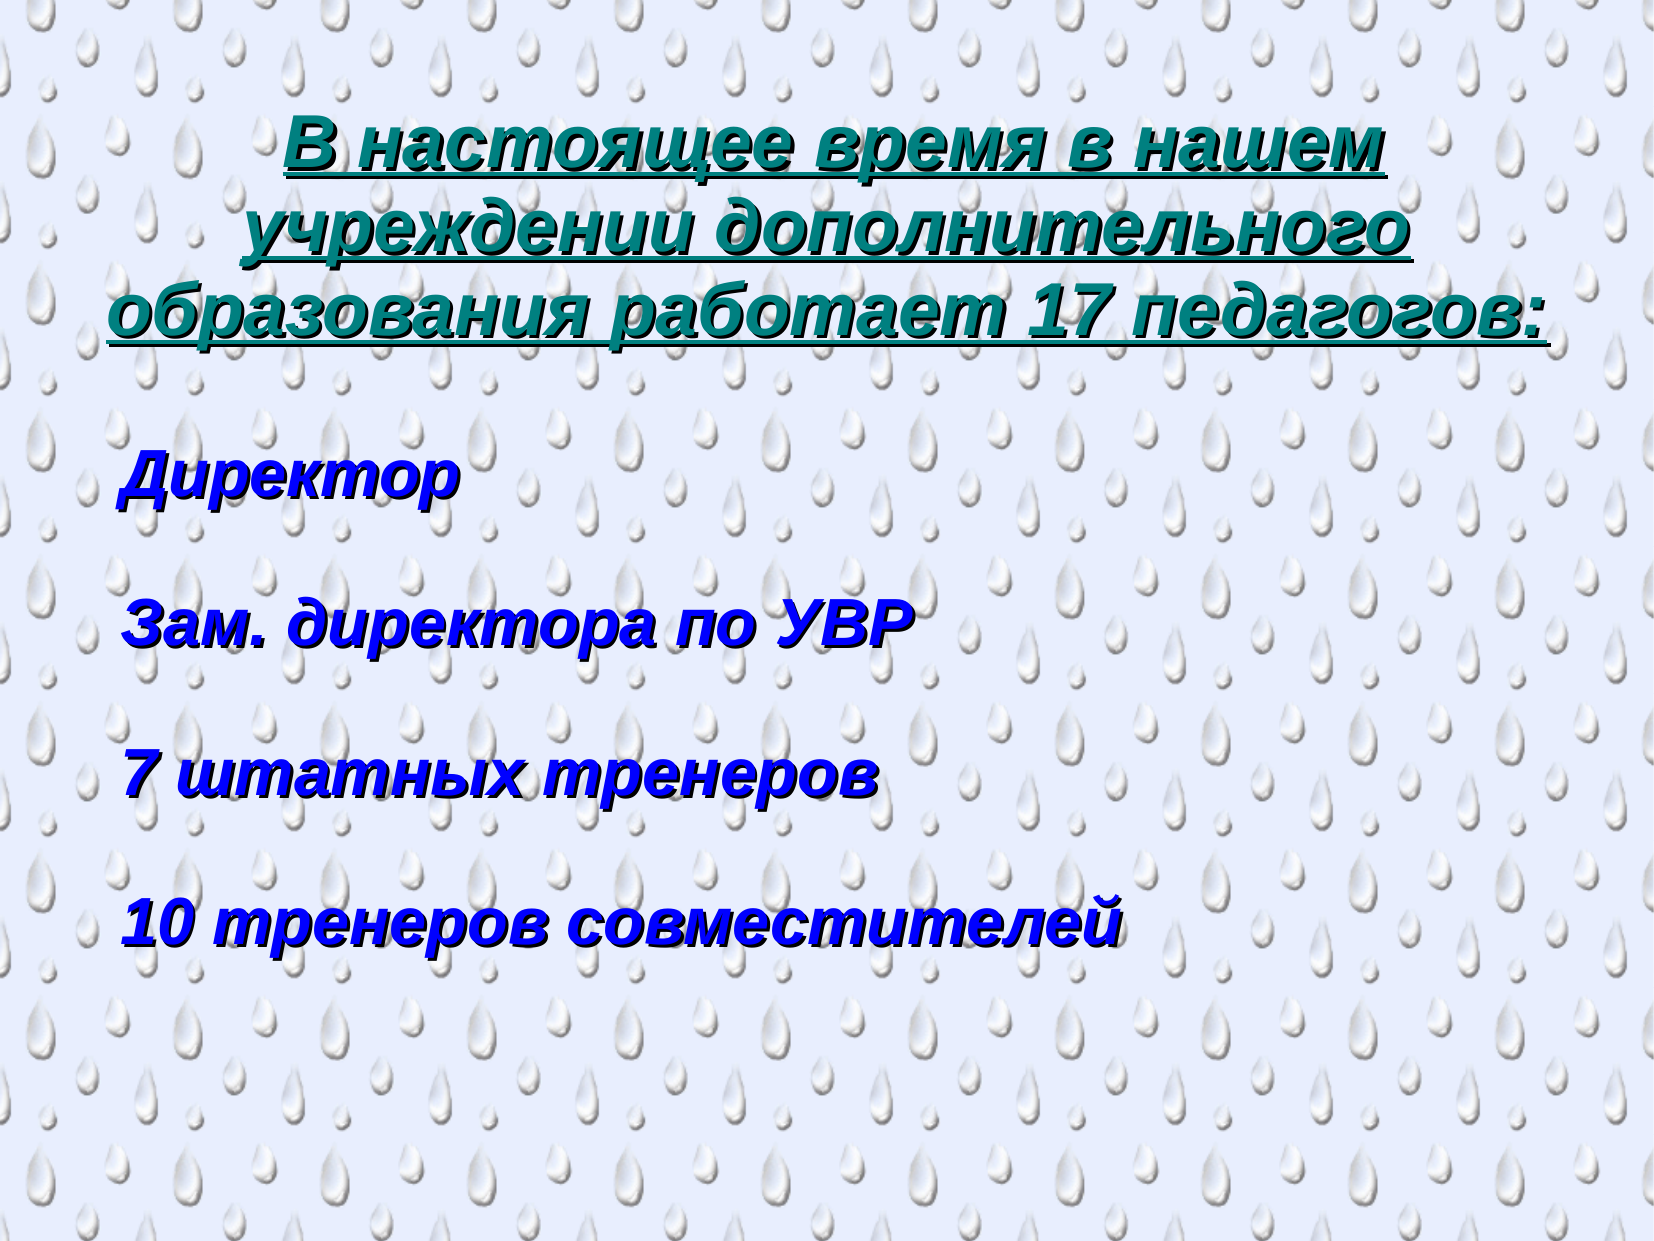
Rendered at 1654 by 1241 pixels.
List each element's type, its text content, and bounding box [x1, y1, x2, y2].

picture [0, 0, 1654, 1241]
subtitle В настоящее время в нашем учреждении дополнительного образования работает 17 педагогов: Директор Зам. директора по УВР 7 штатных тренеров 10 тренеров совместителей [82, 49, 1571, 1010]
